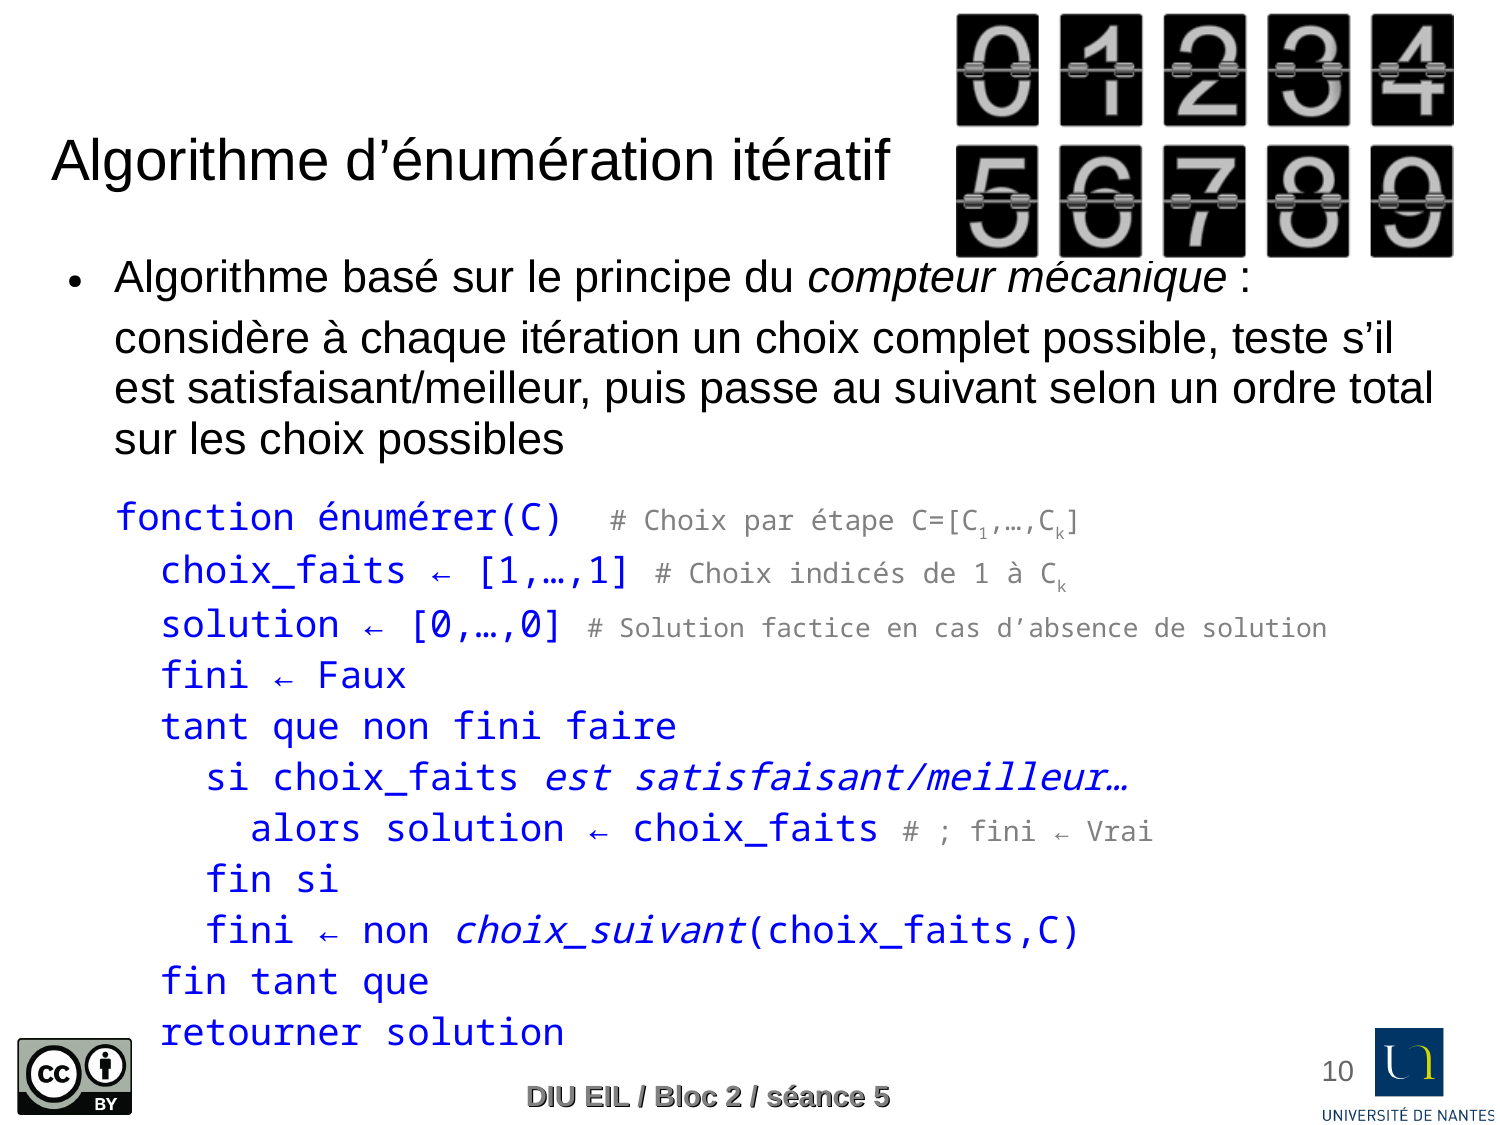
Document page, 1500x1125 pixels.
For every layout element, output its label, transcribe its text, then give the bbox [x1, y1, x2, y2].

title Algorithme d’énumération itératif [51, 97, 956, 223]
picture [956, 11, 1454, 261]
list Algorithme basé sur le principe du compteur mécanique : considère à chaque itération un choix complet possible, teste s’il est satisfaisant/meilleur, puis passe au suivant selon un ordre total sur les choix possibles fonction énumérer(C) # Choix par étape C=[C1,…,Ck] choix_faits ← [1,…,1] # Choix indicés de 1 à Ck solution ← [0,…,0] # Solution factice en cas d’absence de solution fini ← Faux tant que non fini faire si choix_faits est satisfaisant/meilleur… alors solution ← choix_faits # ; fini ← Vrai fin si fini ← non choix_suivant(choix_faits,C) fin tant que retourner solution [51, 252, 1449, 1064]
picture [17, 1038, 132, 1115]
picture [1323, 1028, 1495, 1121]
